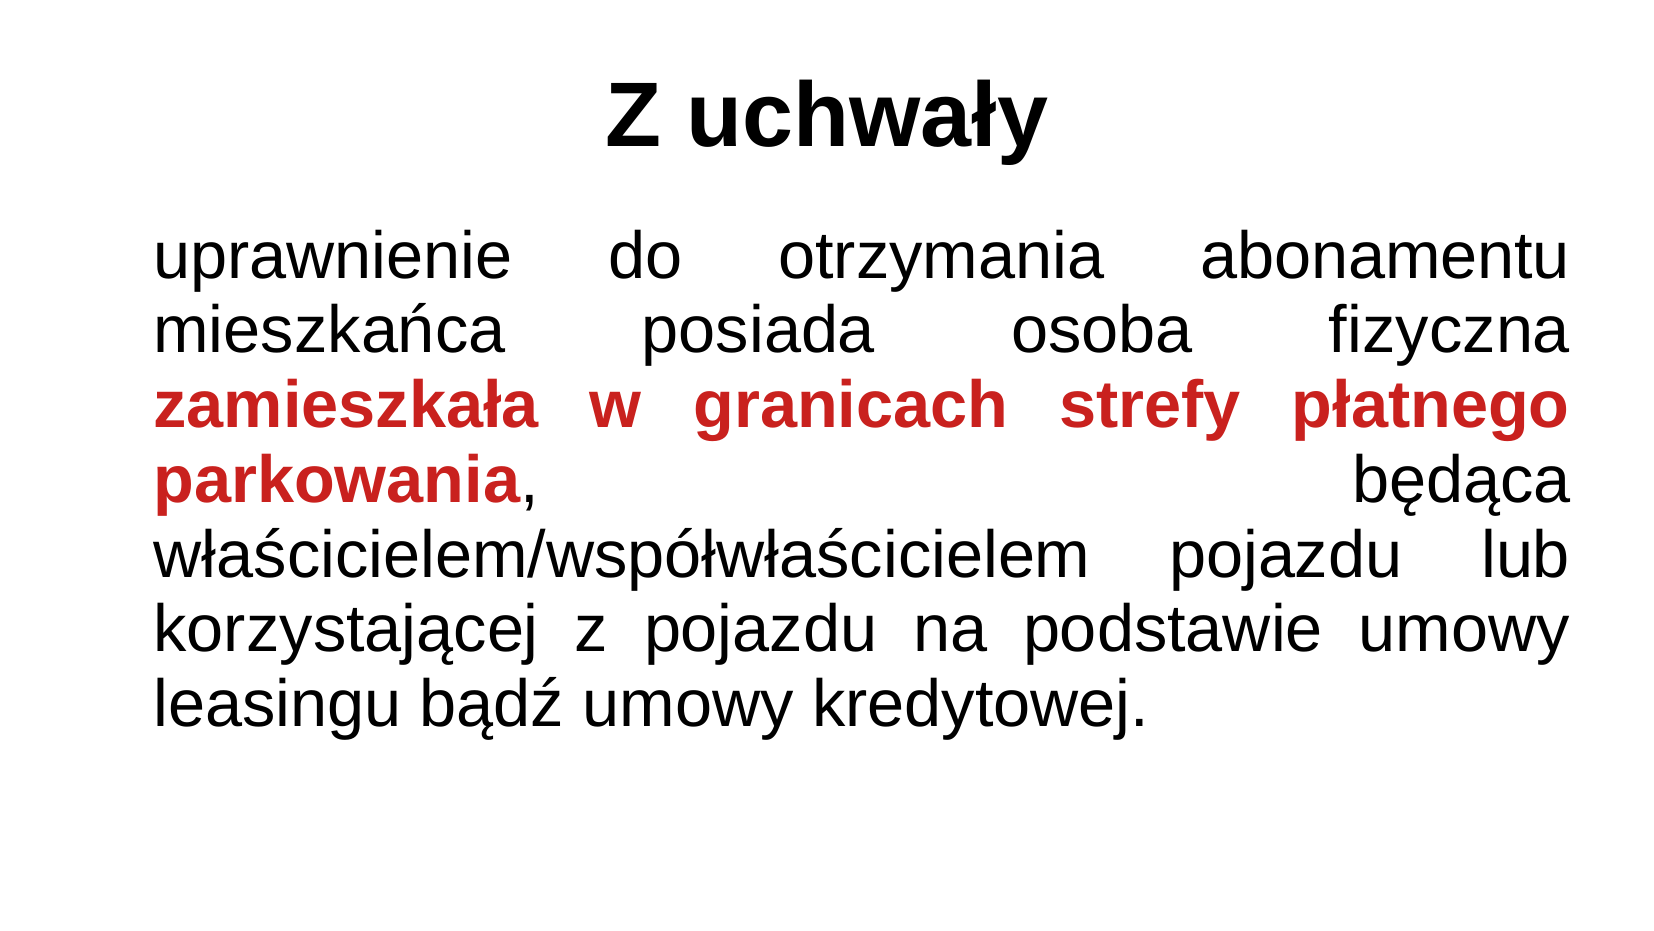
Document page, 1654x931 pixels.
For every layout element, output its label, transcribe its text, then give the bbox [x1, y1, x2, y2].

list uprawnienie do otrzymania abonamentu mieszkańca posiada osoba fizyczna zamieszkała w granicach strefy płatnego parkowania, będąca właścicielem/współwłaścicielem pojazdu lub korzystającej z pojazdu na podstawie umowy leasingu bądź umowy kredytowej. [82, 217, 1571, 758]
title Z uchwały [82, 37, 1571, 193]
